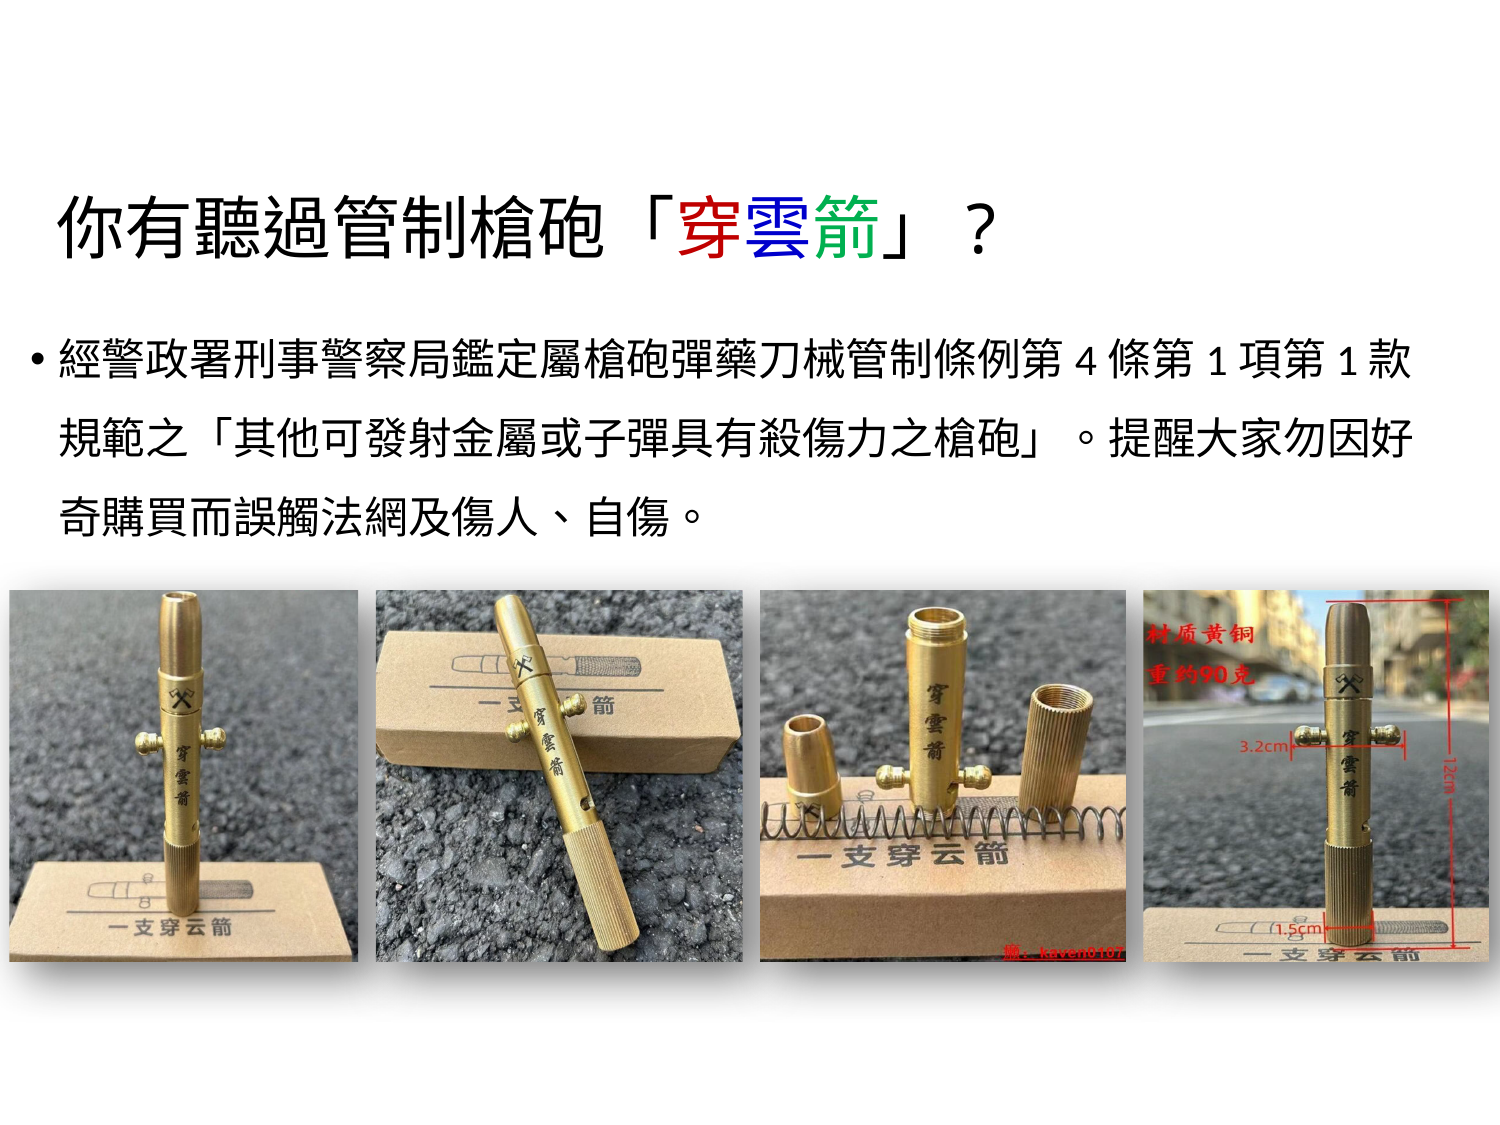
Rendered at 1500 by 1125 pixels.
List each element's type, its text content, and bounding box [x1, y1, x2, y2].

picture [9, 590, 359, 962]
picture [375, 590, 743, 962]
title 你有聽過管制槍砲「穿雲箭」? [41, 149, 1336, 298]
picture [760, 590, 1126, 962]
picture [1143, 590, 1489, 962]
list 經警政署刑事警察局鑑定屬槍砲彈藥刀械管制條例第4條第1項第1款規範之「其他可發射金屬或子彈具有殺傷力之槍砲」。提醒大家勿因好奇購買而誤觸法網及傷人、自傷。 [15, 298, 1468, 553]
